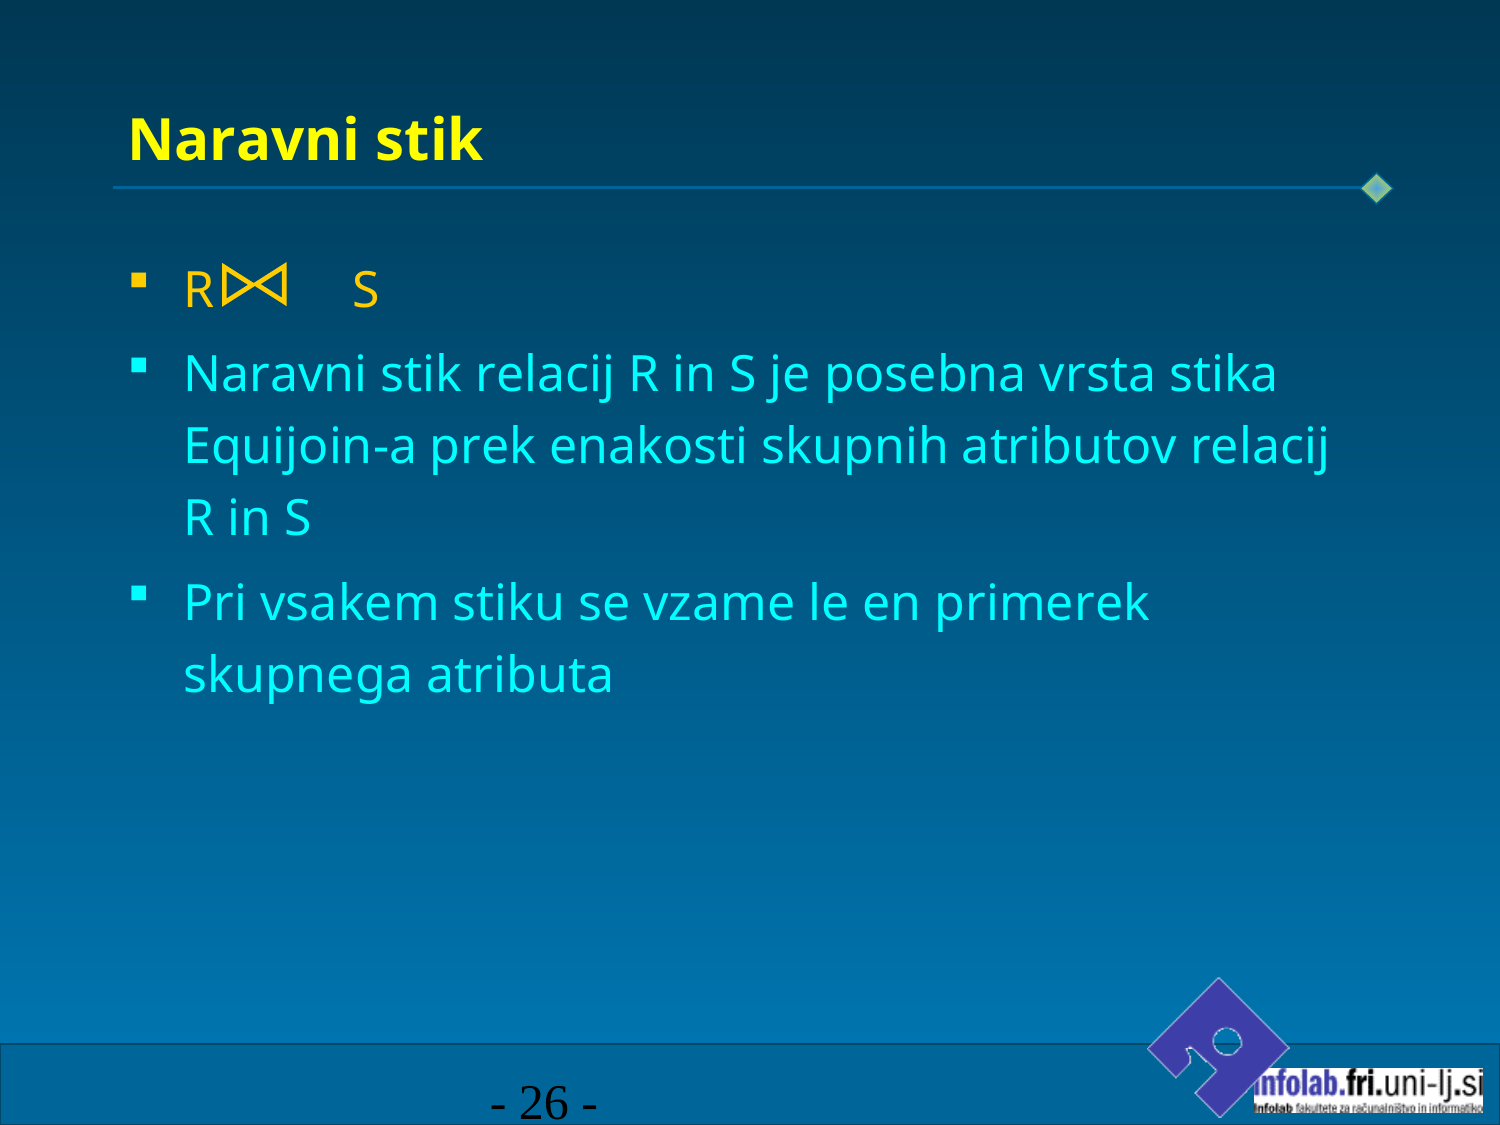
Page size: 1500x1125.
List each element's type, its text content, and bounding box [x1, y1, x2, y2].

list R S Naravni stik relacij R in S je posebna vrsta stika Equijoin-a prek enakosti skupnih atributov relacij R in S Pri vsakem stiku se vzame le en primerek skupnega atributa [112, 237, 1388, 963]
picture [1149, 978, 1482, 1117]
title Naravni stik [112, 94, 1388, 181]
